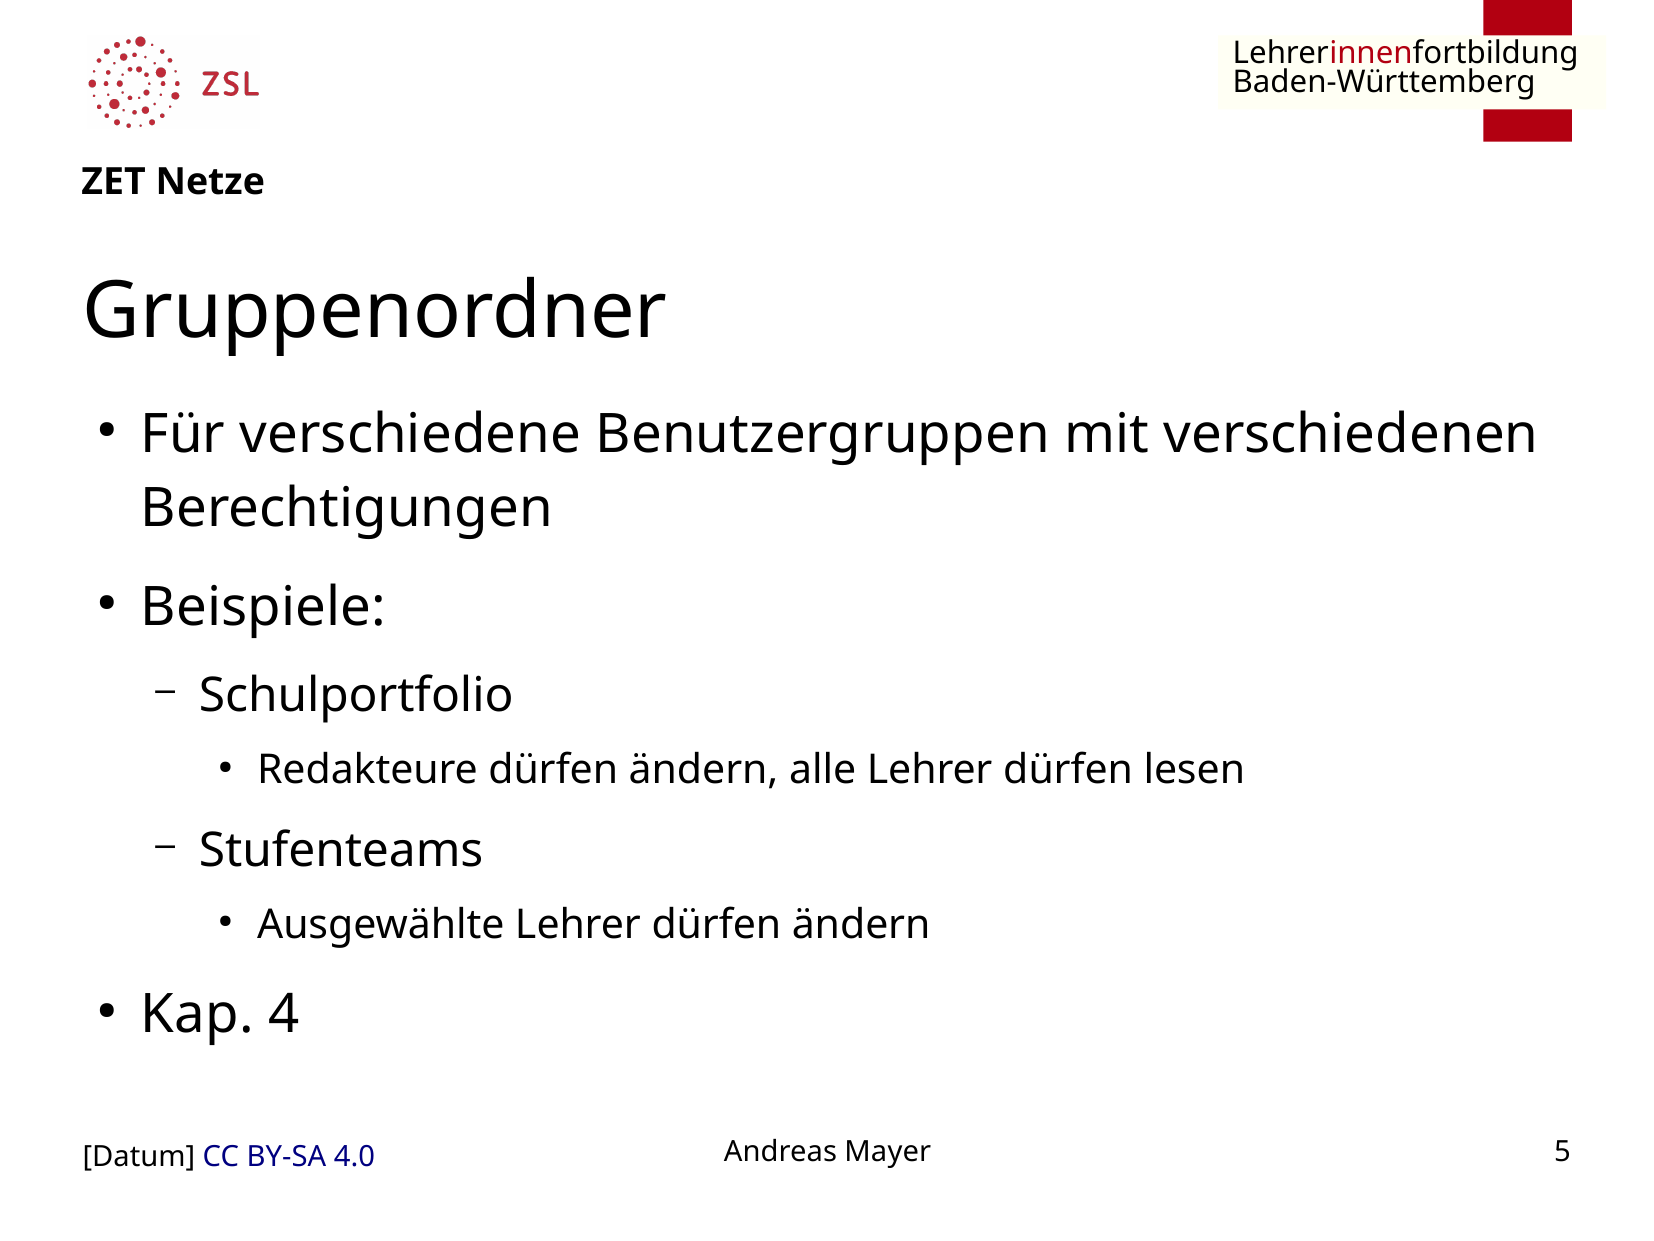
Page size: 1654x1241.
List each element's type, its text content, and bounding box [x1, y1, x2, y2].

picture [87, 35, 260, 129]
list Für verschiedene Benutzergruppen mit verschiedenen Berechtigungen Beispiele: Schulportfolio Redakteure dürfen ändern, alle Lehrer dürfen lesen Stufenteams Ausgewählte Lehrer dürfen ändern Kap. 4 [82, 393, 1571, 1051]
title Gruppenordner [82, 255, 1571, 359]
